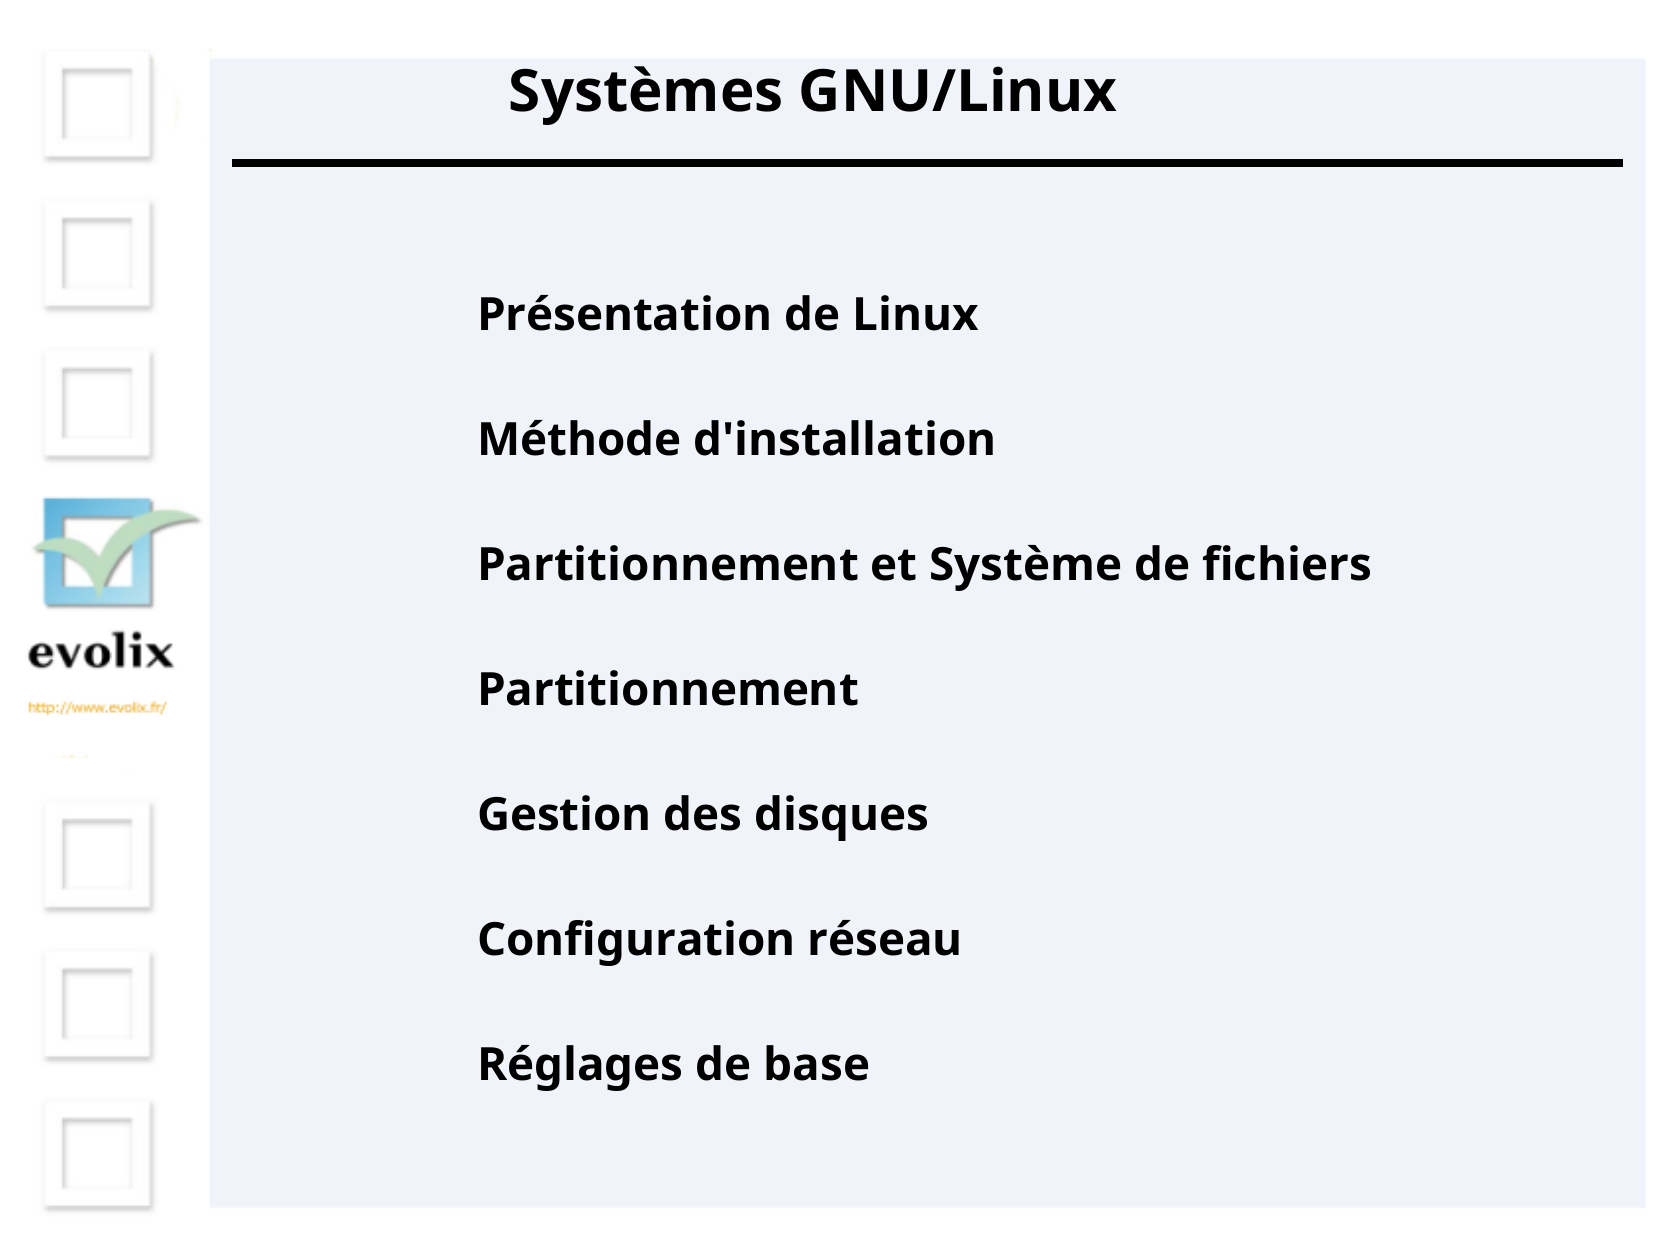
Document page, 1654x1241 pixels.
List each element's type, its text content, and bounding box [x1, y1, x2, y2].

picture [0, 49, 1654, 1218]
title Systèmes GNU/Linux [22, 27, 1604, 151]
subtitle Présentation de Linux Méthode d'installation Partitionnement et Système de fichiers Partitionnement Gestion des disques Configuration réseau Réglages de base [332, 212, 1562, 1164]
